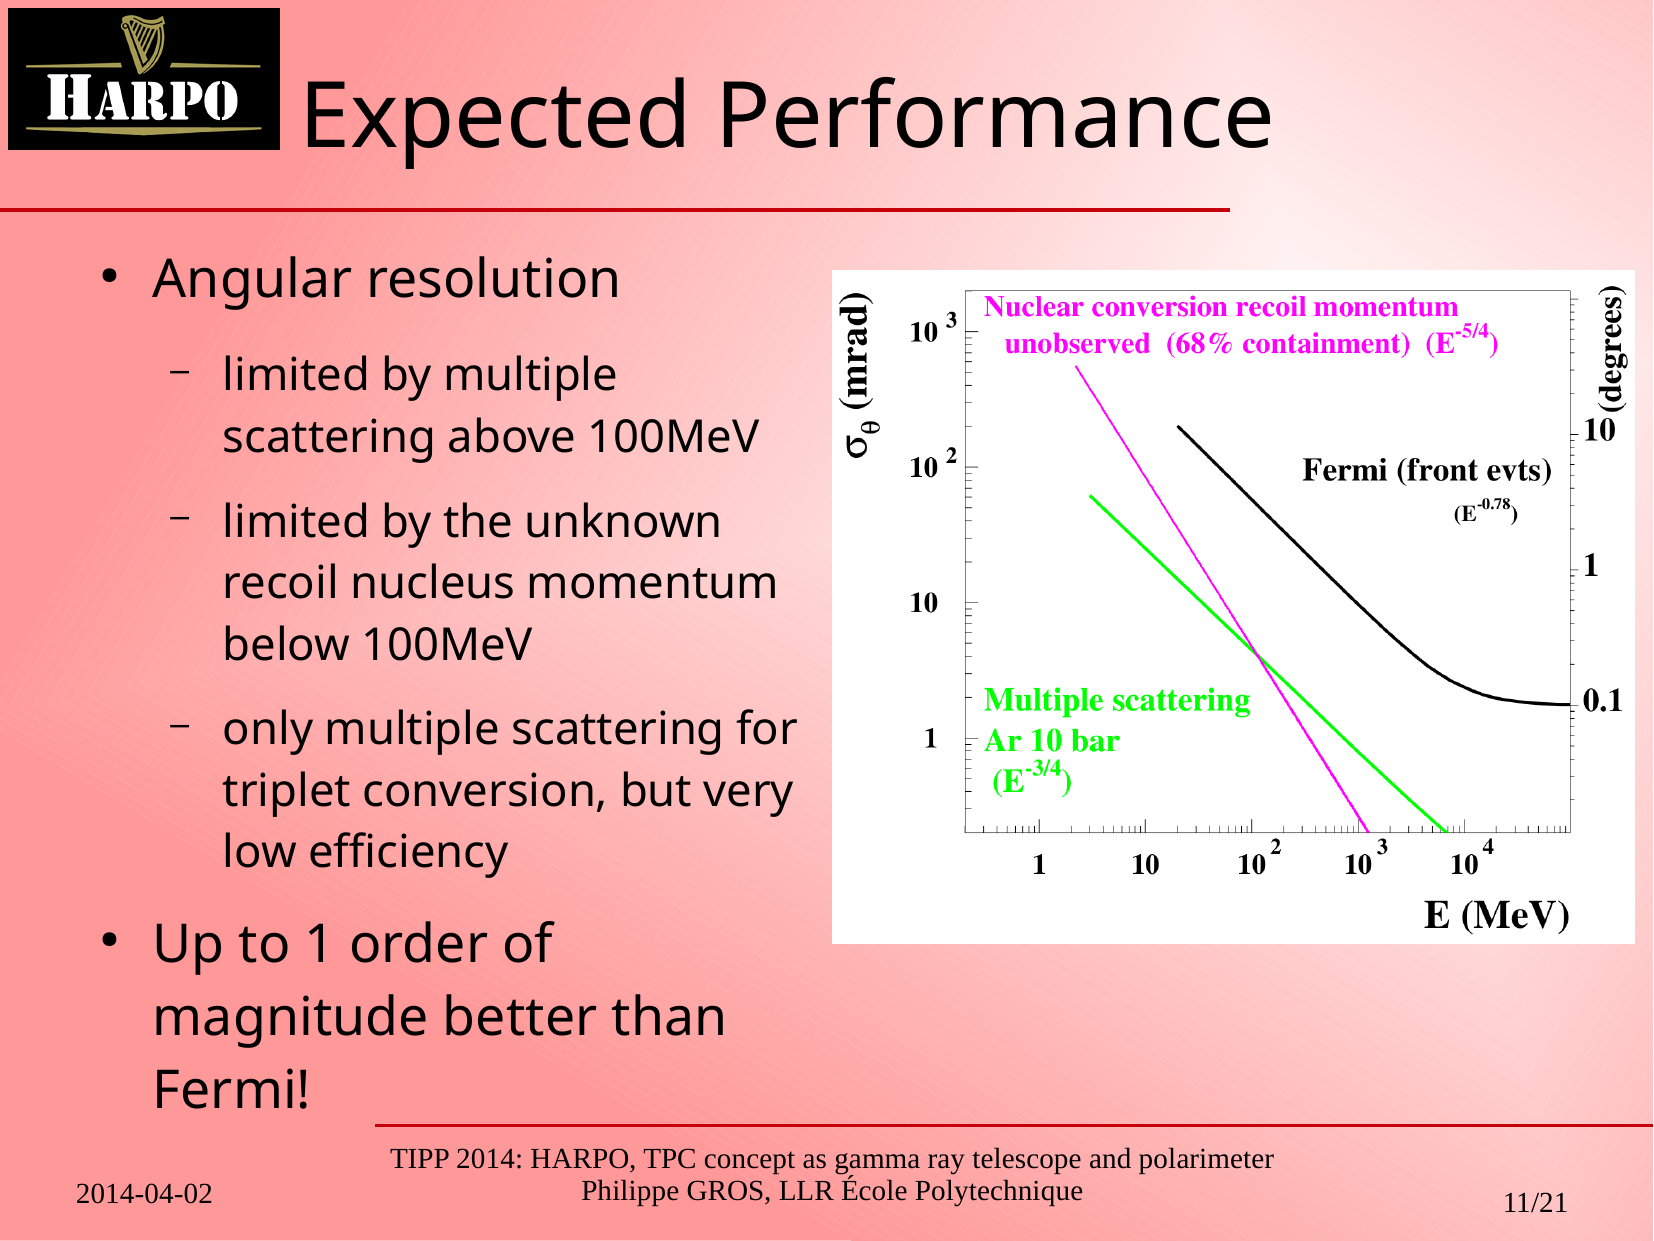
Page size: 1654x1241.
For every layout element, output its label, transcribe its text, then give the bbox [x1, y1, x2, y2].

title Expected Performance [285, 15, 1291, 211]
picture [832, 270, 1635, 944]
picture [8, 8, 280, 150]
list Angular resolution limited by multiple scattering above 100MeV limited by the unknown recoil nucleus momentum below 100MeV only multiple scattering for triplet conversion, but very low efficiency Up to 1 order of magnitude better than Fermi! [82, 240, 809, 1128]
